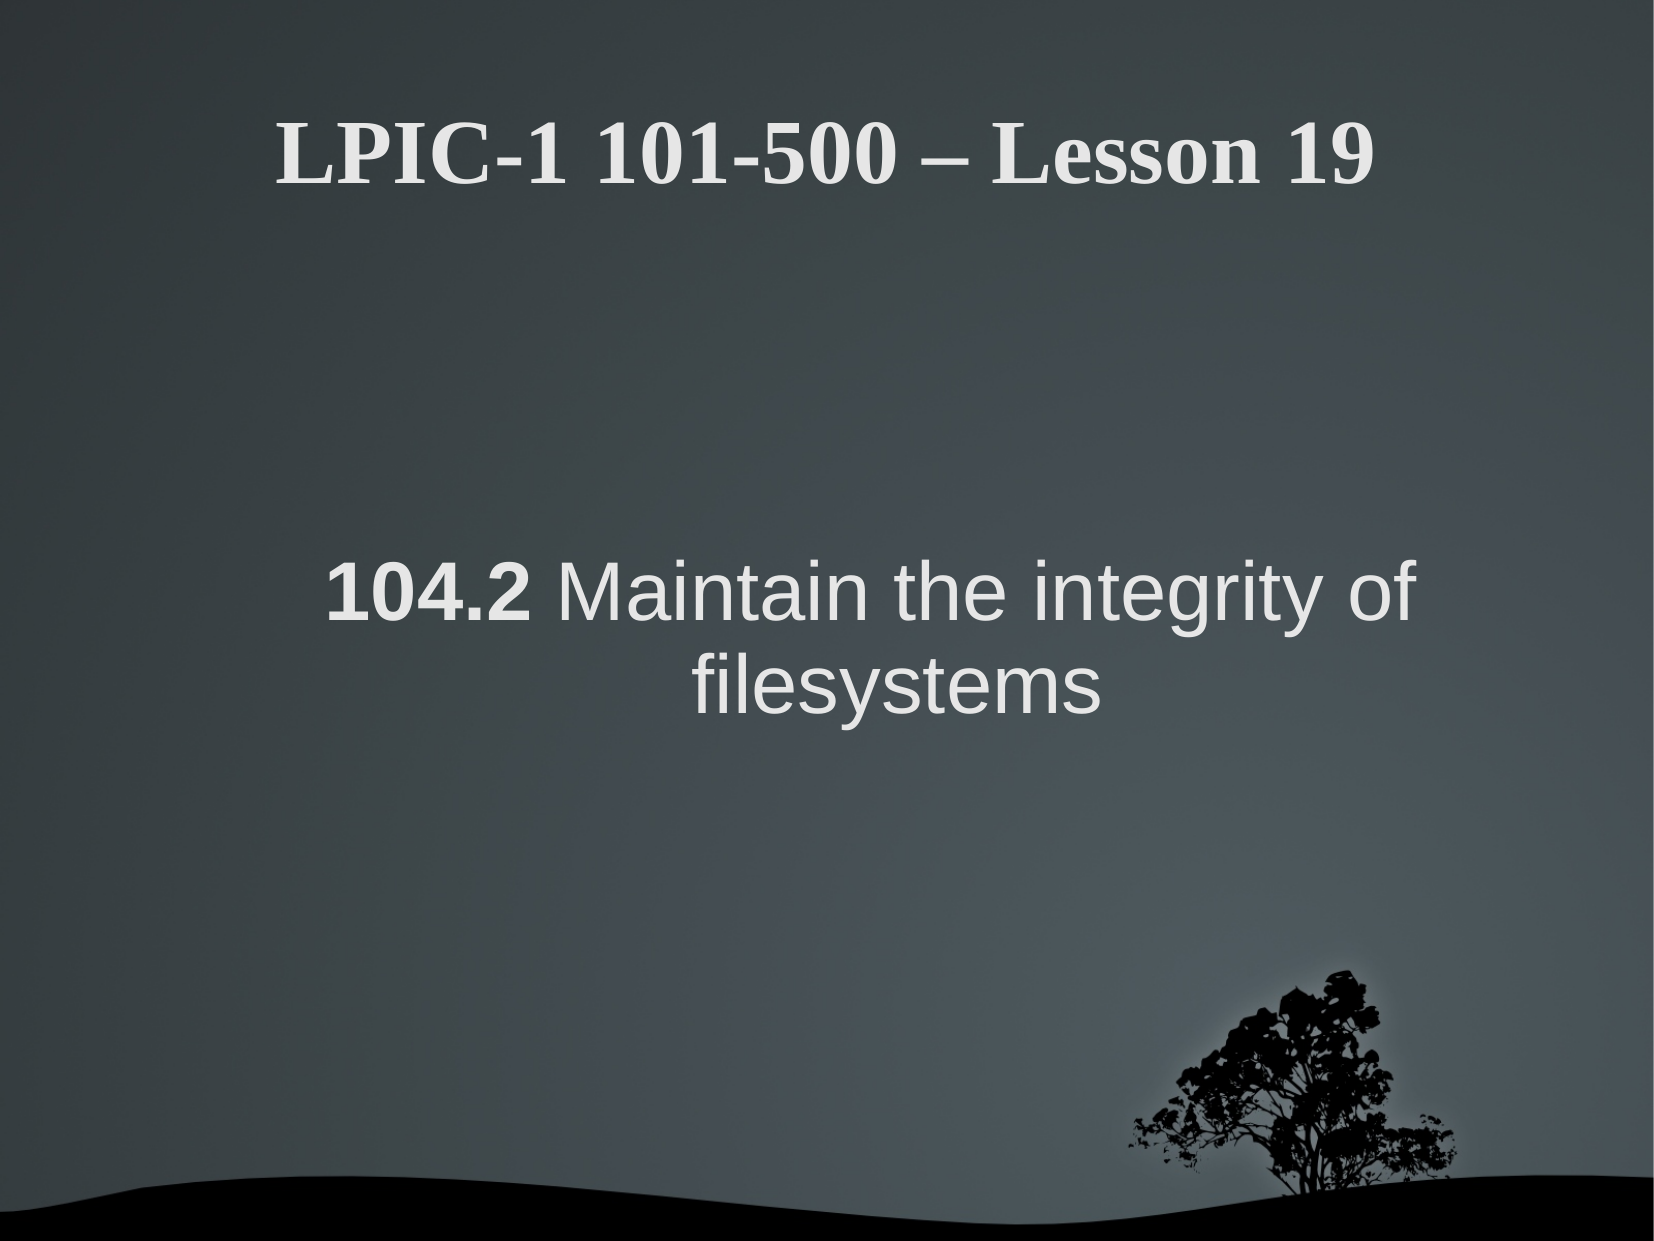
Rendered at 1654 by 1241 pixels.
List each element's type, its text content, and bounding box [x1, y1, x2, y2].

picture [0, 0, 1654, 1241]
list 104.2 Maintain the integrity of filesystems [82, 290, 1571, 1109]
title LPIC-1 101-500 – Lesson 19 [82, 49, 1571, 257]
